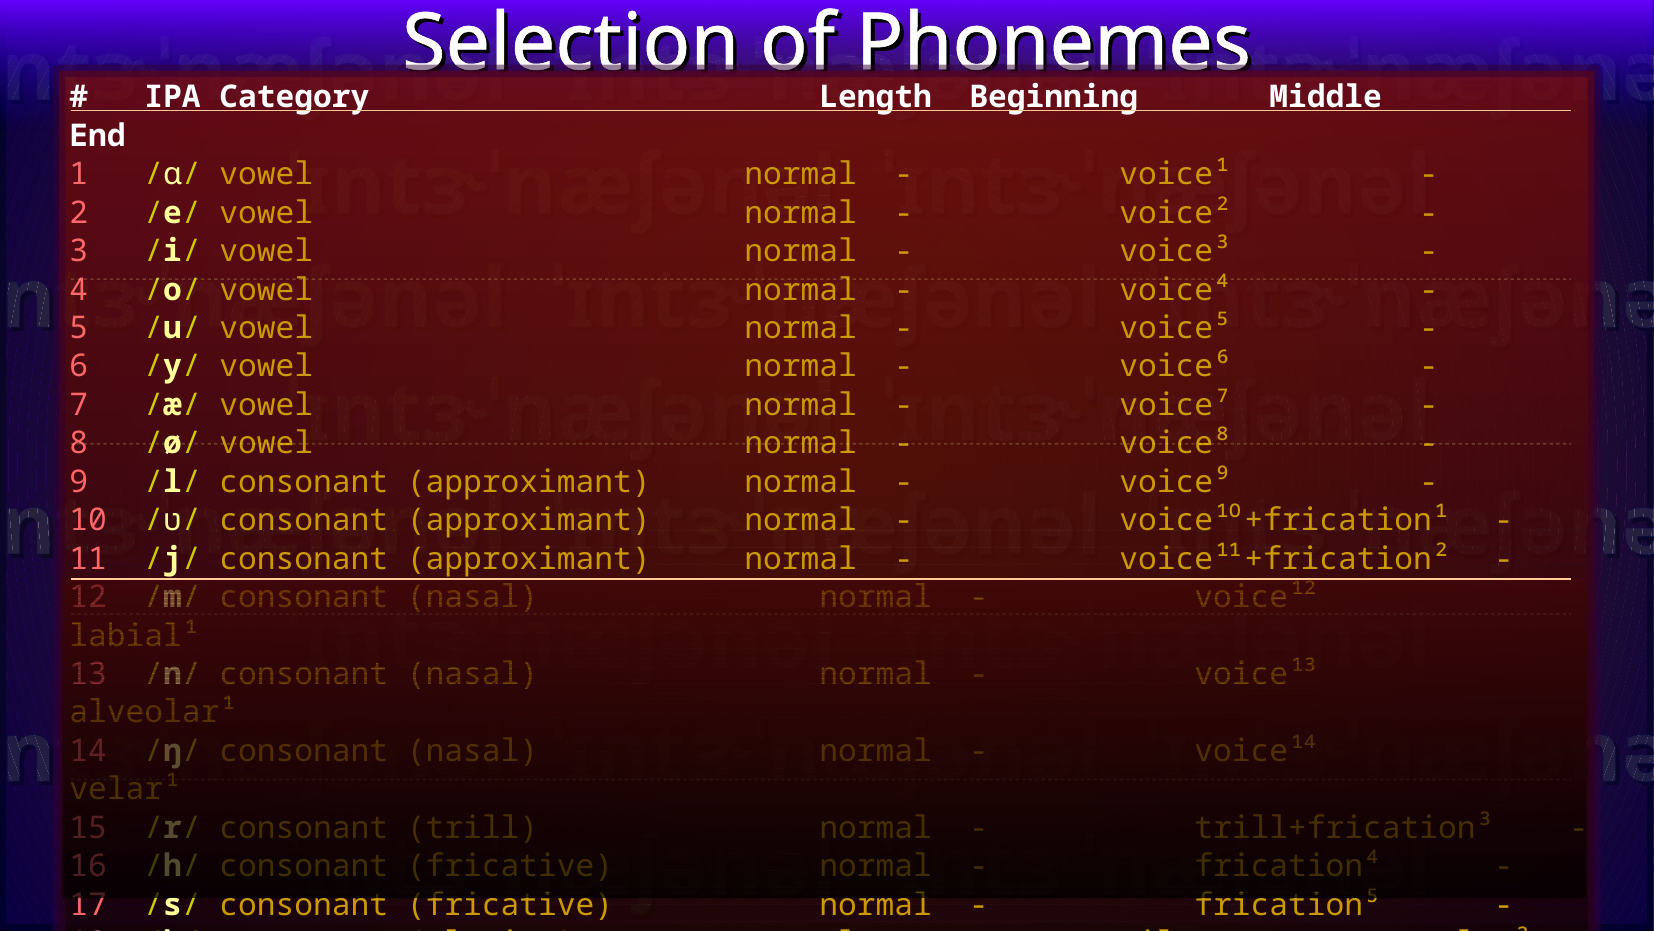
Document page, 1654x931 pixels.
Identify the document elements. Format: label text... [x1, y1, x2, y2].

text_box # IPA Category Length Beginning Middle End 1 /ɑ/ vowel normal - voice¹ - 2 /e/ vowel normal - voice² - 3 /i/ vowel normal - voice³ - 4 /o/ vowel normal - voice⁴ - 5 /u/ vowel normal - voice⁵ - 6 /y/ vowel normal - voice⁶ - 7 /æ/ vowel normal - voice⁷ - 8 /ø/ vowel normal - voice⁸ - 9 /l/ consonant (approximant) normal - voice⁹ - 10 /ʋ/ consonant (approximant) normal - voice¹⁰+frication¹ - 11 /j/ consonant (approximant) normal - voice¹¹+frication² - 12 /m/ consonant (nasal) normal - voice¹² labial¹ 13 /n/ consonant (nasal) normal - voice¹³ alveolar¹ 14 /ŋ/ consonant (nasal) normal - voice¹⁴ velar¹ 15 /r/ consonant (trill) normal - trill+frication³ - 16 /h/ consonant (fricative) normal - frication⁴ - 17 /s/ consonant (fricative) normal - frication⁵ - 18 /k/ consonant (plosive) normal - silence velar² 19 /p/ consonant (plosive) normal - silence labial² 20 /t/ consonant (plosive) normal - silence alveolar² 21 /d/ consonant (plosive) normal glottal silence alveolar³ 22 /ʔ/ consonant (glottal stop) zero silence - glottal [59, 70, 1595, 899]
text_box [62, 578, 1587, 898]
title Selection of Phonemes [0, 0, 1654, 130]
